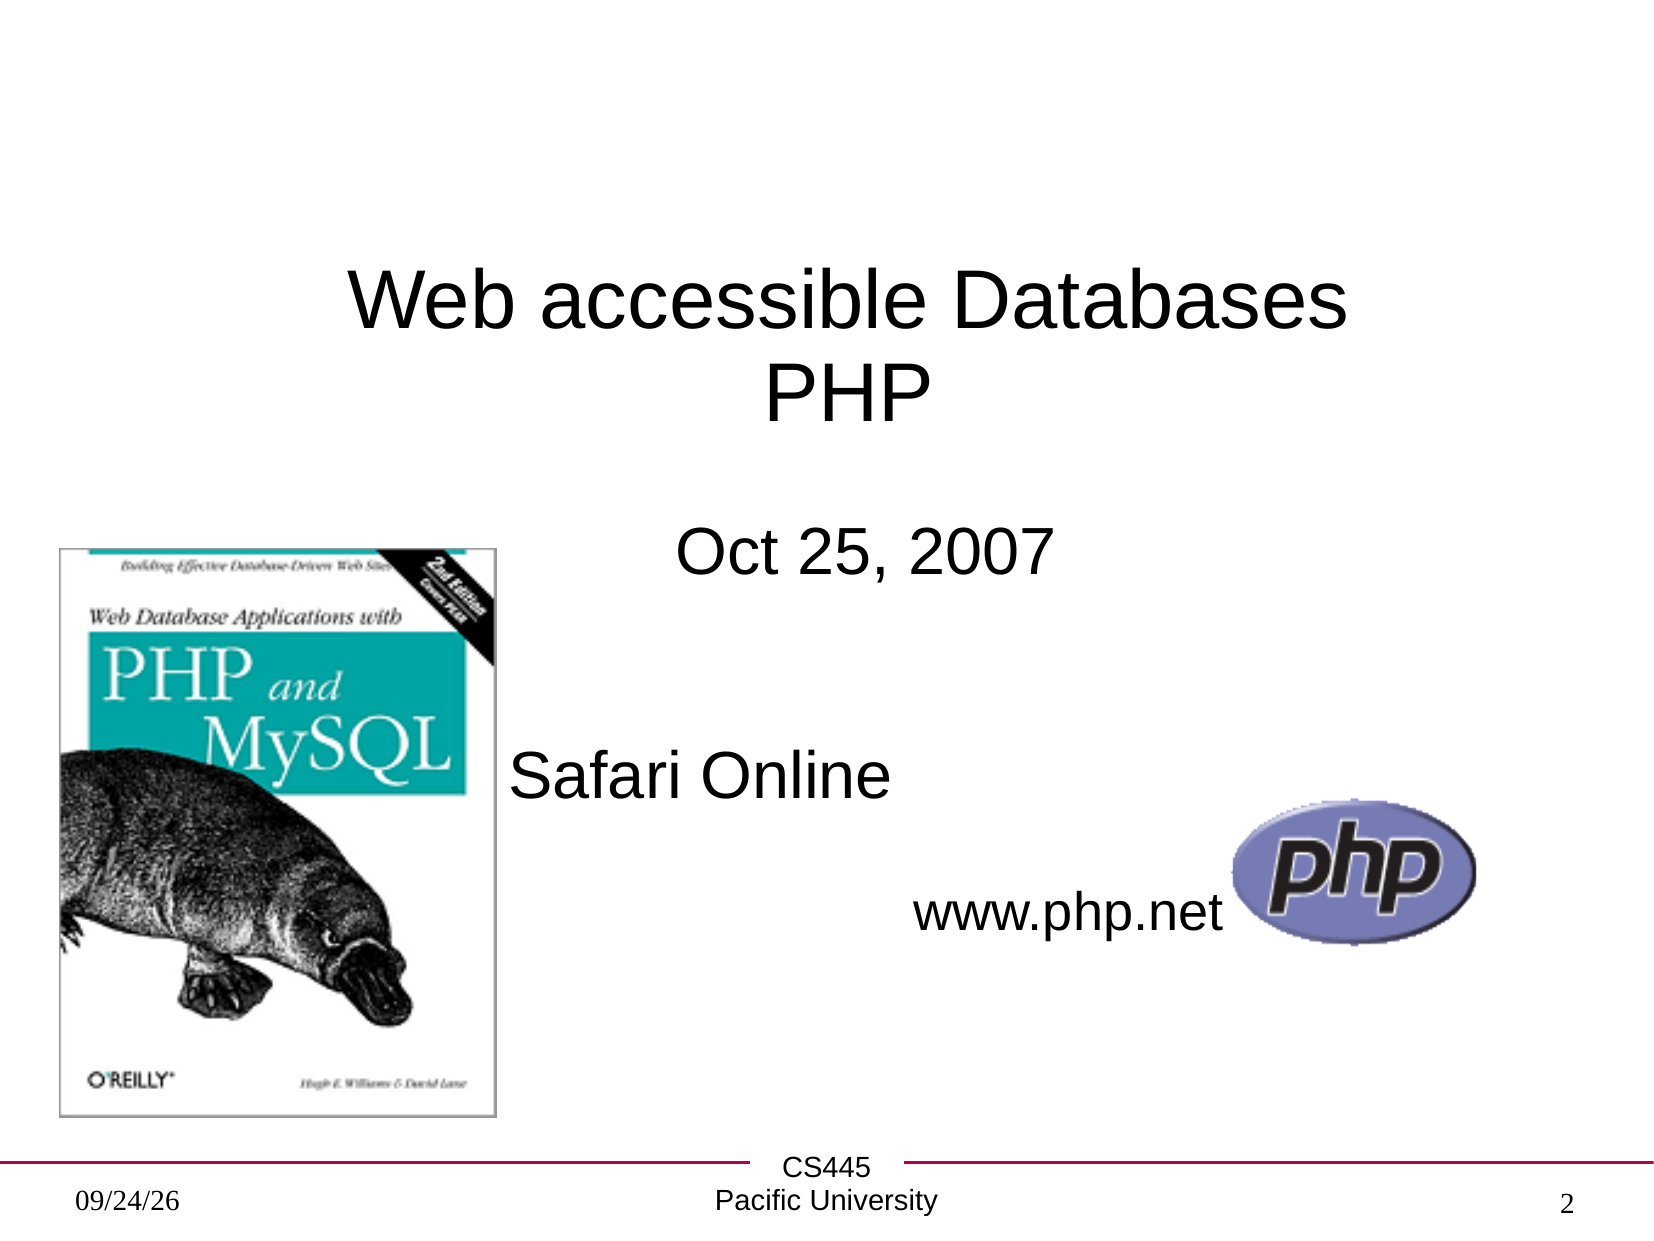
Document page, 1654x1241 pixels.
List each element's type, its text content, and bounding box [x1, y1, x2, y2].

picture [1231, 794, 1479, 952]
picture [59, 548, 497, 1118]
subtitle Web accessible Databases PHP Oct 25, 2007 Safari Online www.php.net [86, 37, 1576, 1126]
